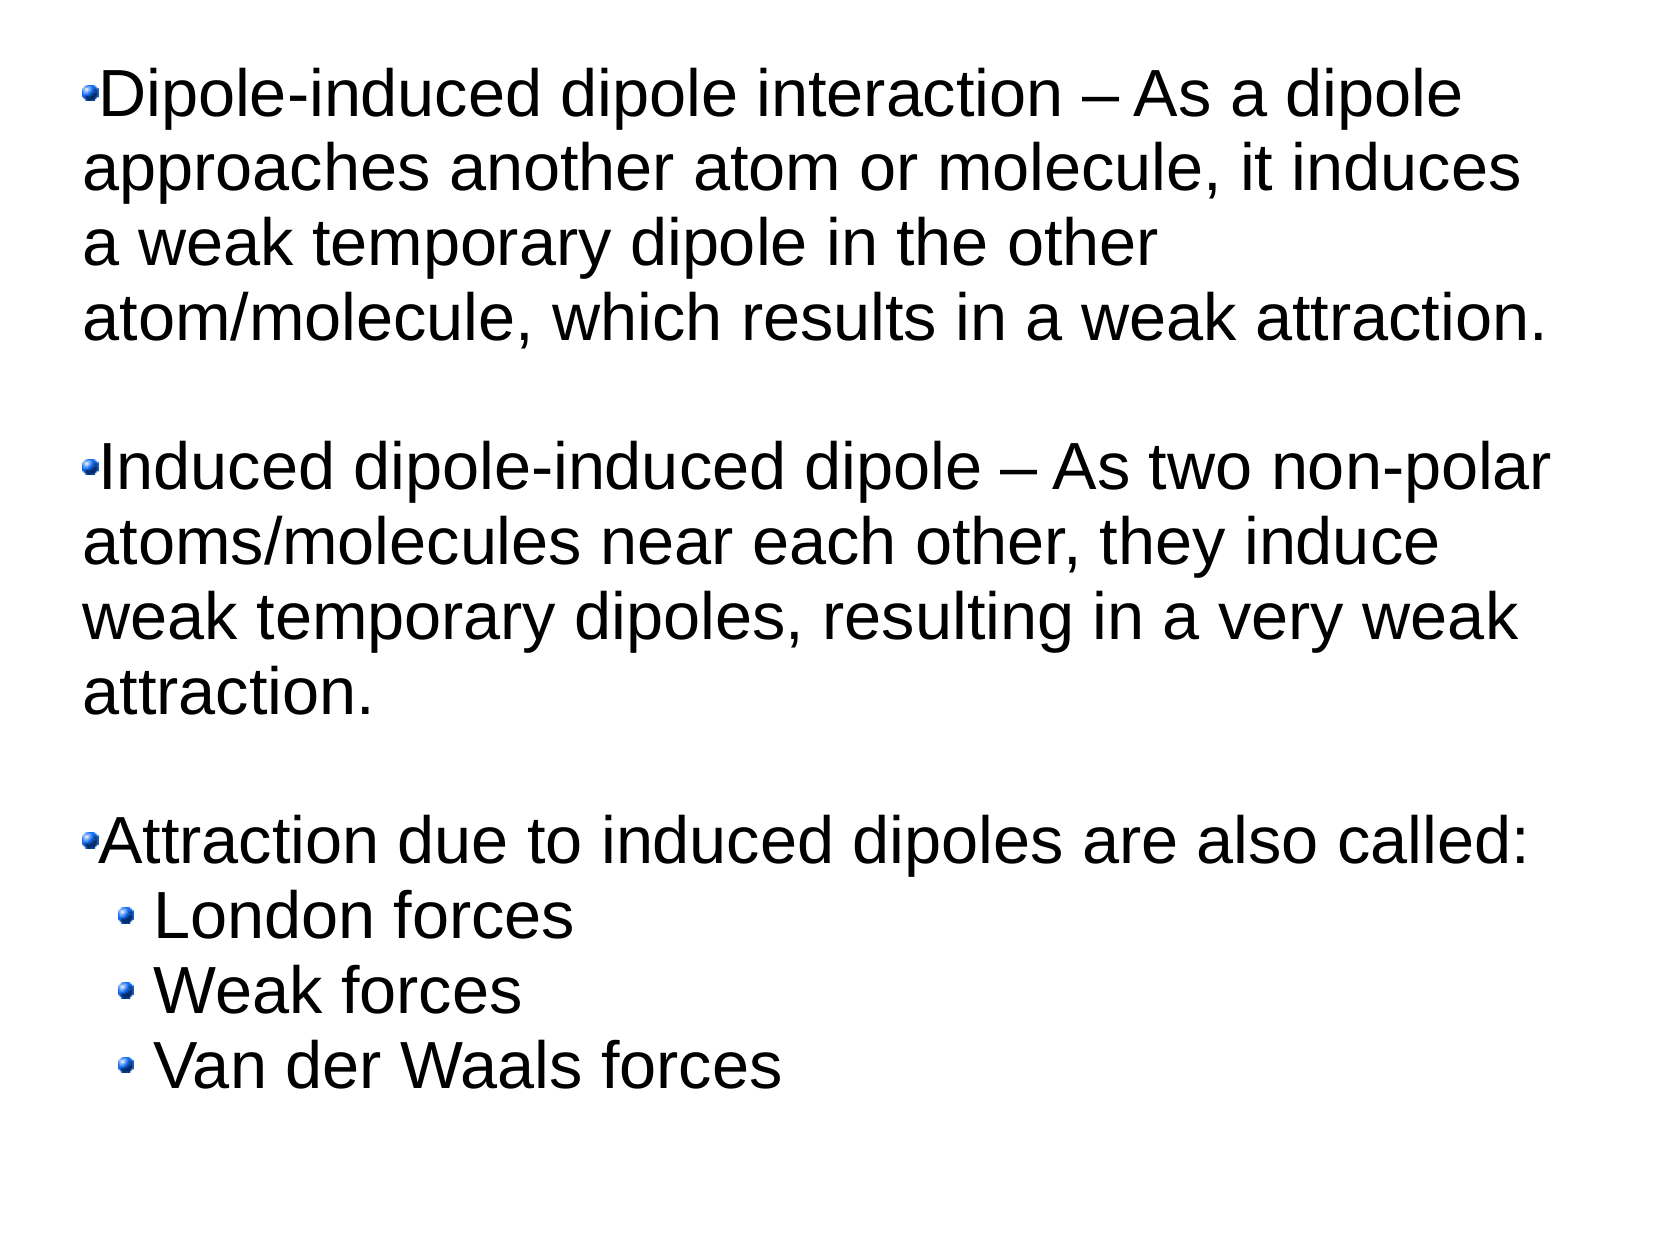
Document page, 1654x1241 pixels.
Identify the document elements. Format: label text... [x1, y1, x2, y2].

subtitle Dipole-induced dipole interaction – As a dipole approaches another atom or molecule, it induces a weak temporary dipole in the other atom/molecule, which results in a weak attraction. Induced dipole-induced dipole – As two non-polar atoms/molecules near each other, they induce weak temporary dipoles, resulting in a very weak attraction. Attraction due to induced dipoles are also called: London forces Weak forces Van der Waals forces [82, 49, 1571, 1109]
